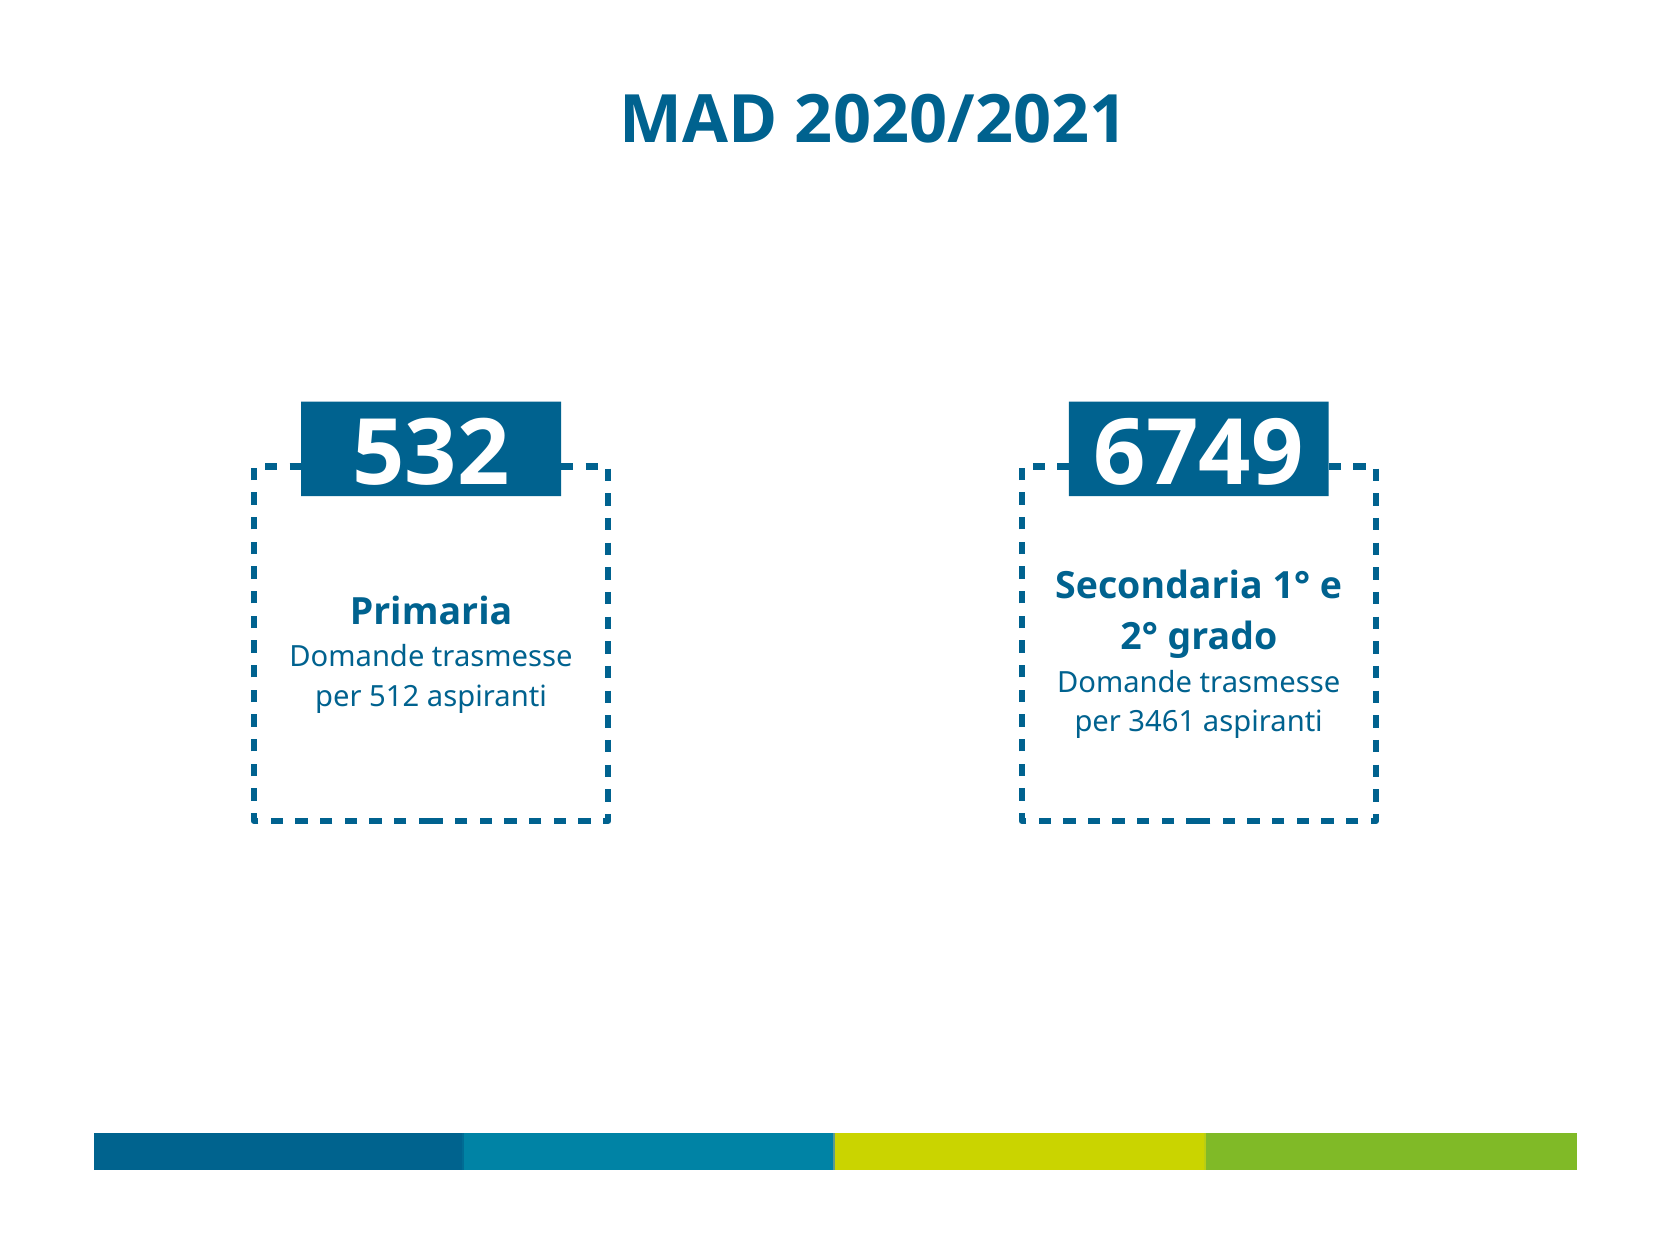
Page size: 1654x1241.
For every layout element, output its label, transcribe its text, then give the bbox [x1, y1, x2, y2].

picture [834, 1133, 1577, 1170]
text_box MAD 2020/2021 [129, 70, 1619, 177]
text_box Primaria Domande trasmesse per 512 aspiranti [253, 496, 609, 804]
text_box 6749 [1068, 401, 1329, 496]
text_box 532 [301, 401, 562, 496]
text_box Secondaria 1° e 2° grado Domande trasmesse per 3461 aspiranti [1021, 496, 1376, 804]
